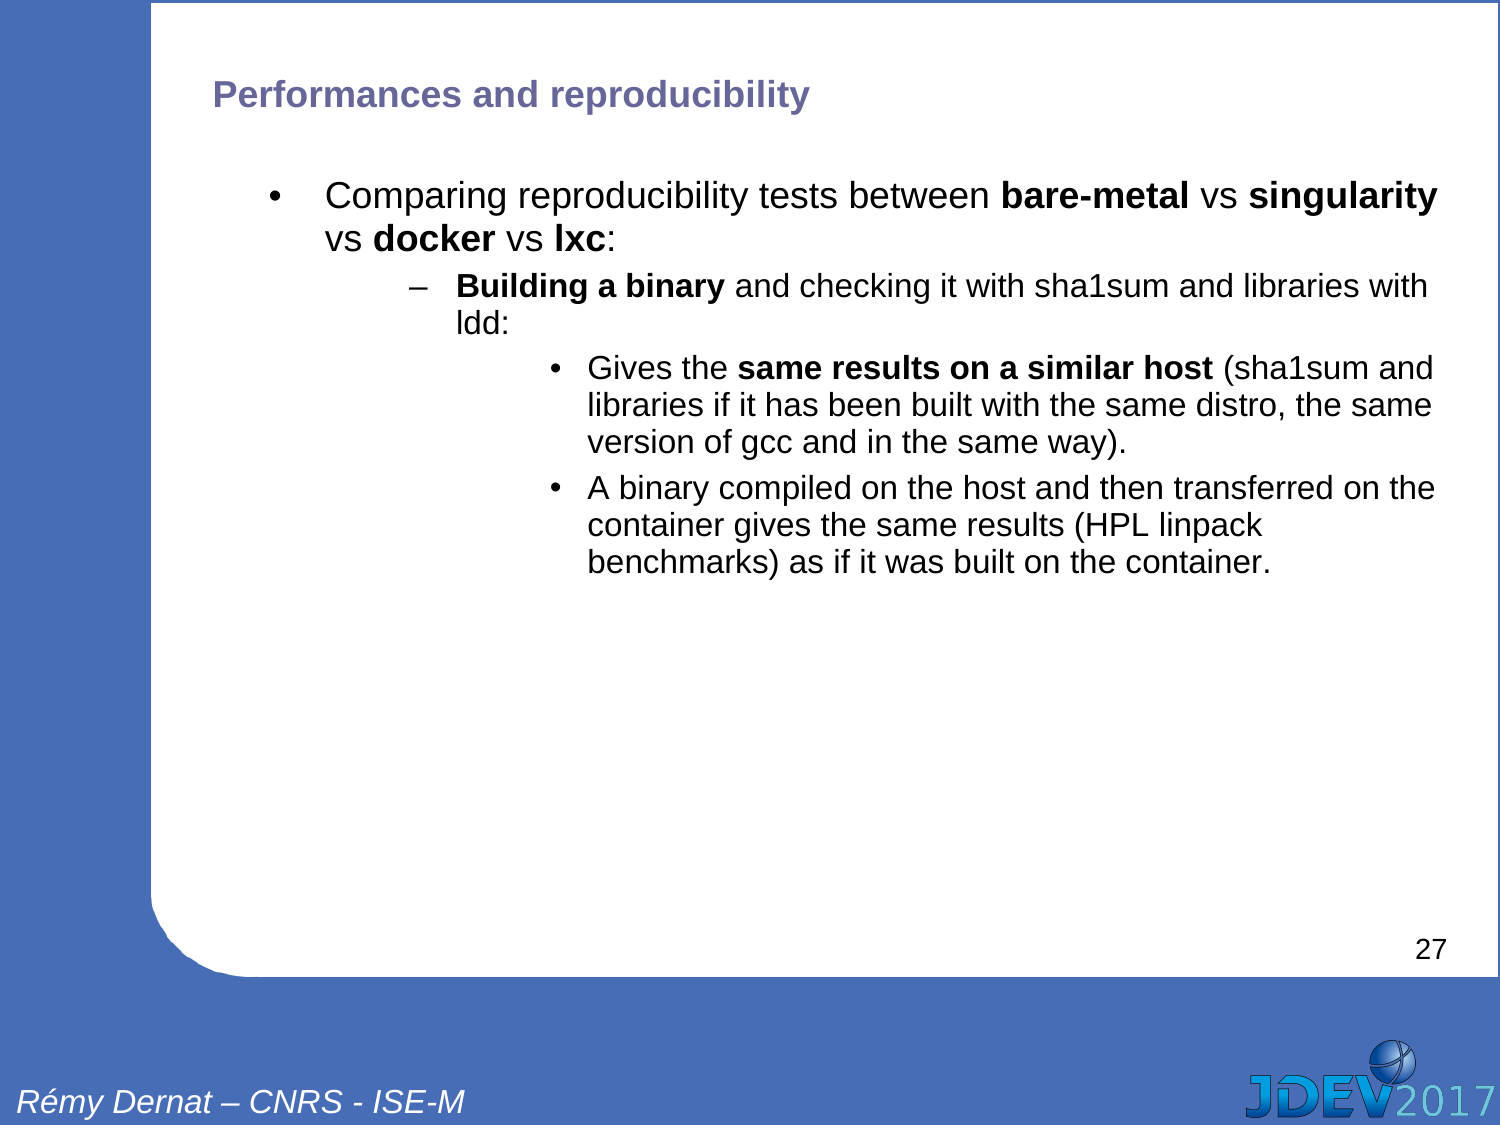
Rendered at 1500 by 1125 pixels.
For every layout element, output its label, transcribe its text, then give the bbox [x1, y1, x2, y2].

text_box Rémy Dernat – CNRS - ISE-M [0, 1075, 488, 1125]
title Performances and reproducibility [212, 24, 1447, 164]
list Comparing reproducibility tests between bare-metal vs singularity vs docker vs lxc: Building a binary and checking it with sha1sum and libraries with ldd: Gives the same results on a similar host (sha1sum and libraries if it has been built with the same distro, the same version of gcc and in the same way). A binary compiled on the host and then transferred on the container gives the same results (HPL linpack benchmarks) as if it was built on the container. [212, 174, 1448, 828]
picture [0, 0, 1500, 1125]
